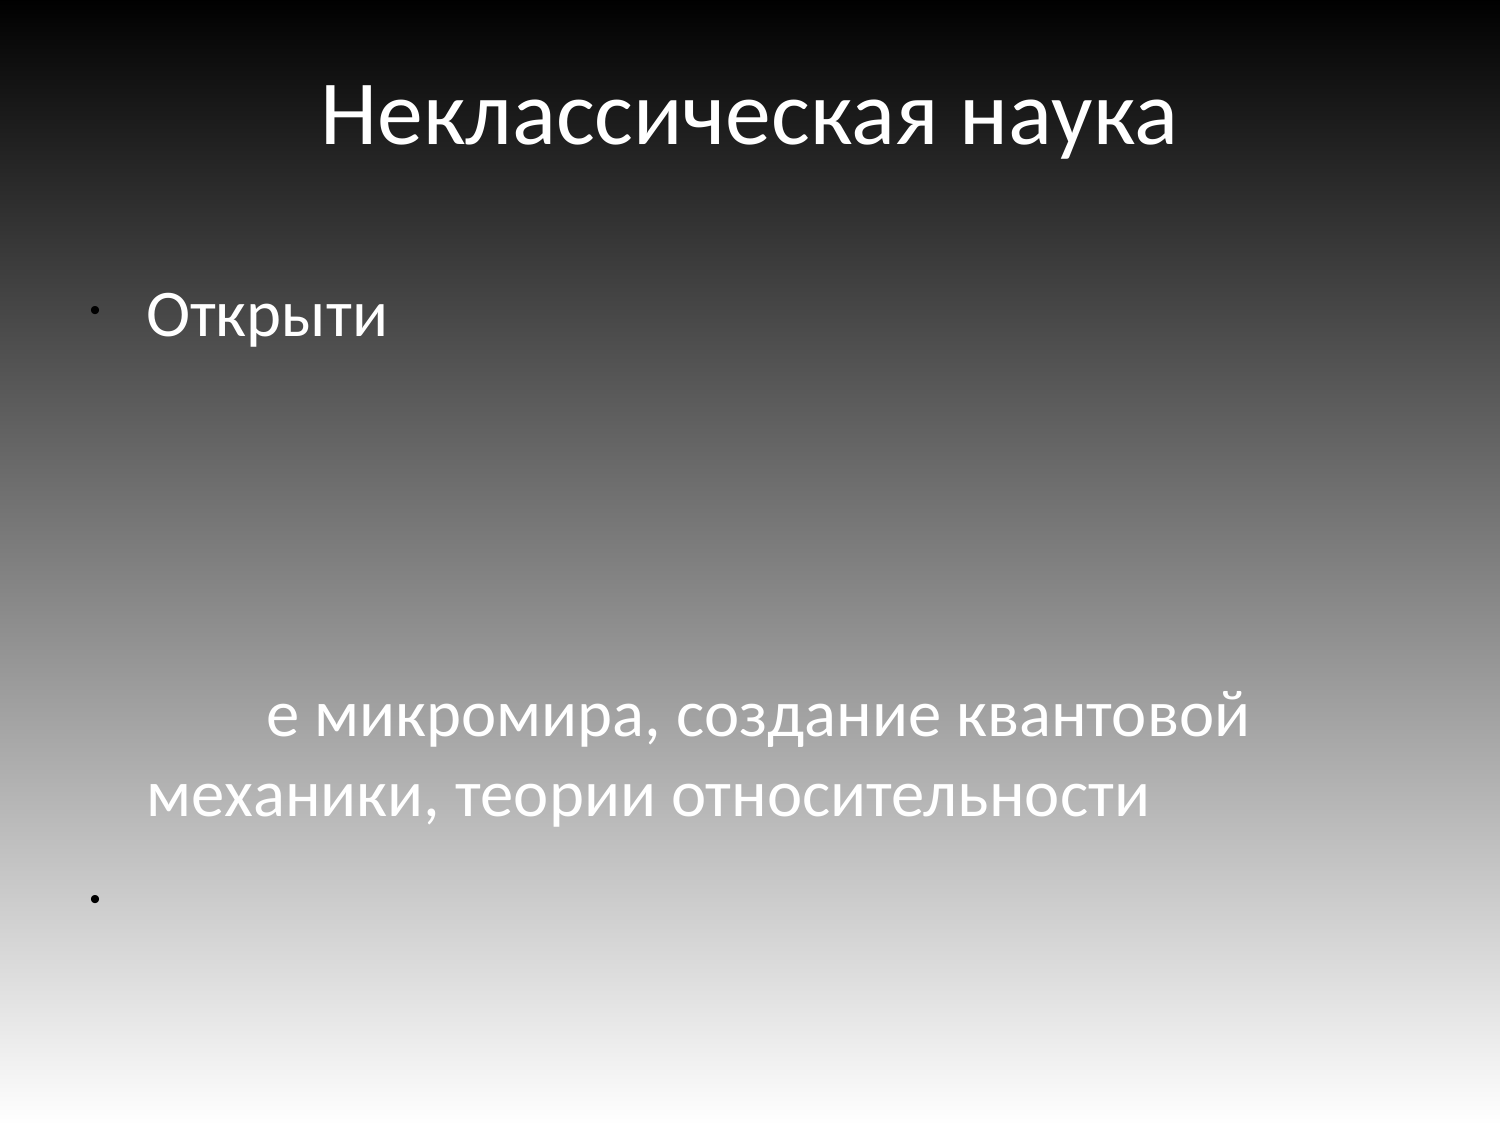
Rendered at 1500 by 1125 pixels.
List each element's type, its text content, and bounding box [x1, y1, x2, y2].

title Неклассическая наука [75, 45, 1425, 233]
list Открыти е микромира, создание квантовой механики, теории относительности [75, 262, 1425, 1005]
